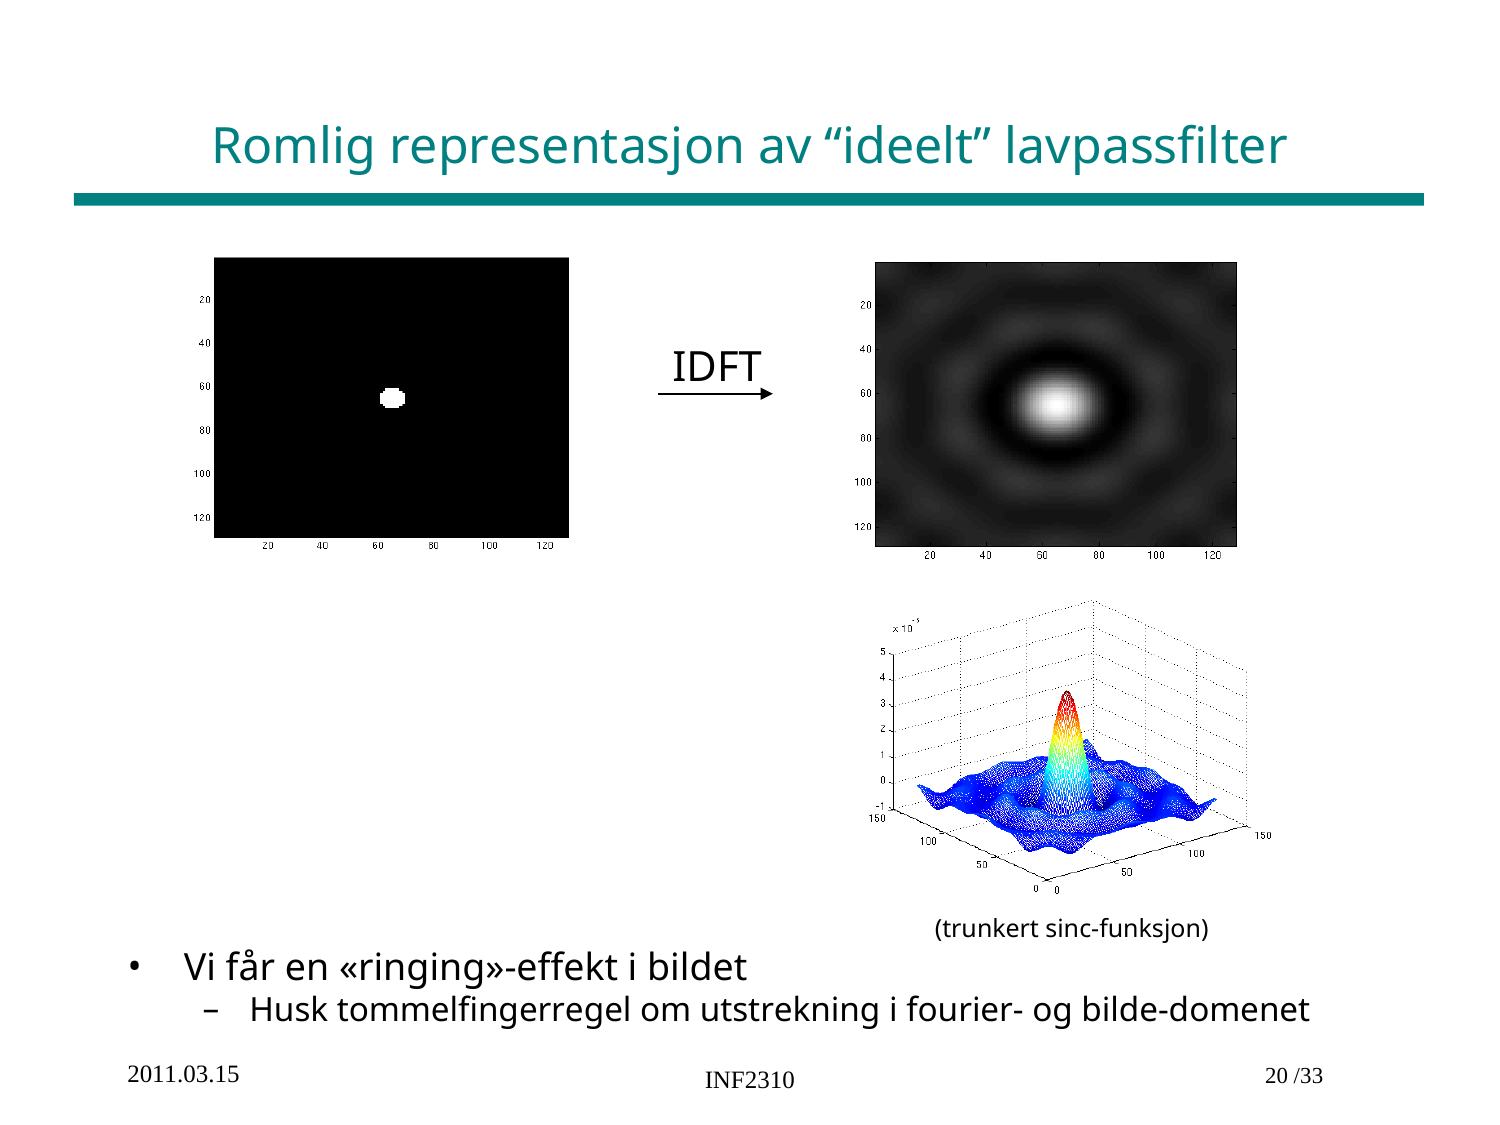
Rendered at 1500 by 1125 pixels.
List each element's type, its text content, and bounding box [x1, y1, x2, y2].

text_box (trunkert sinc-funksjon) [845, 905, 1224, 951]
list Vi får en «ringing»-effekt i bildet Husk tommelfingerregel om utstrekning i fourier- og bilde-domenet [112, 943, 1388, 1114]
picture [814, 235, 1290, 917]
picture [154, 231, 611, 574]
title Romlig representasjon av “ideelt” lavpassfilter [112, 62, 1388, 226]
text_box IDFT [582, 332, 777, 398]
